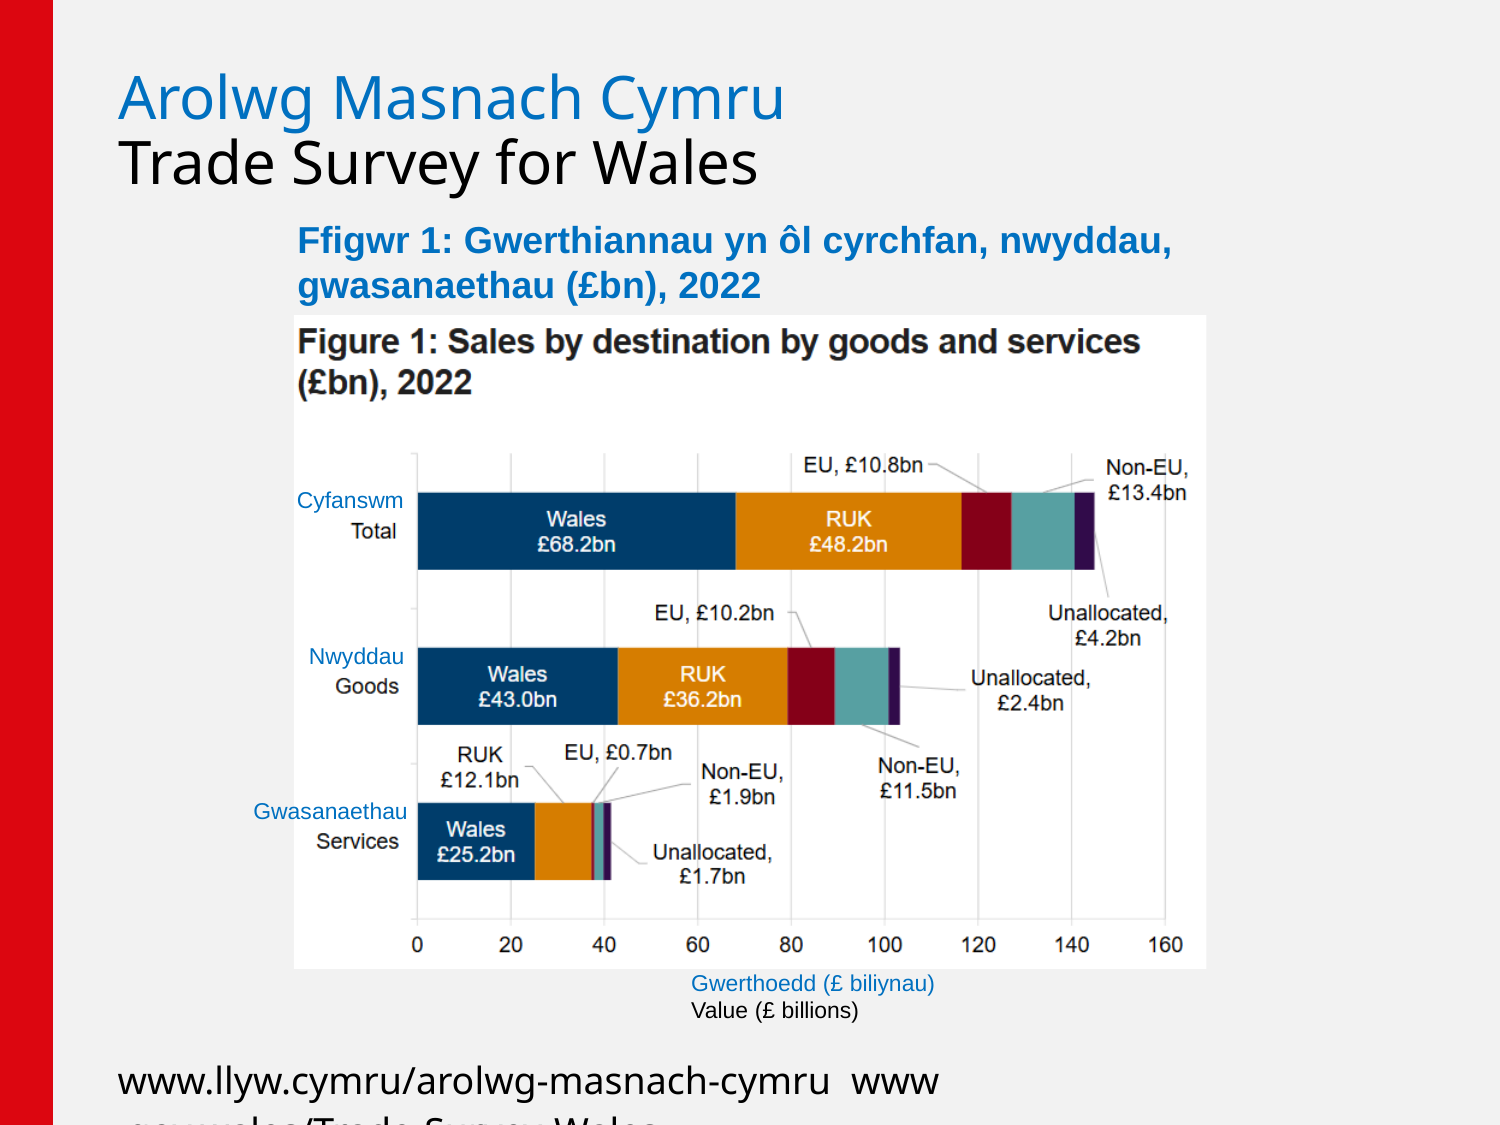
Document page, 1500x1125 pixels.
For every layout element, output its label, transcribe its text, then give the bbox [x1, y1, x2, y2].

text_box Gwerthoedd (£ biliynau) Value (£ billions) [676, 960, 992, 1032]
text_box www.llyw.cymru/arolwg-masnach-cymru www.gov.wales/Trade-Survey-Wales [102, 1049, 1482, 1110]
title Arolwg Masnach Cymru Trade Survey for Wales [103, 59, 1397, 278]
picture [293, 315, 1207, 969]
text_box Cyfanswm [281, 478, 430, 522]
text_box Gwasanaethau [238, 788, 489, 832]
text_box Nwyddau [293, 634, 485, 678]
text_box Ffigwr 1: Gwerthiannau yn ôl cyrchfan, nwyddau, gwasanaethau (£bn), 2022 [282, 278, 1218, 315]
